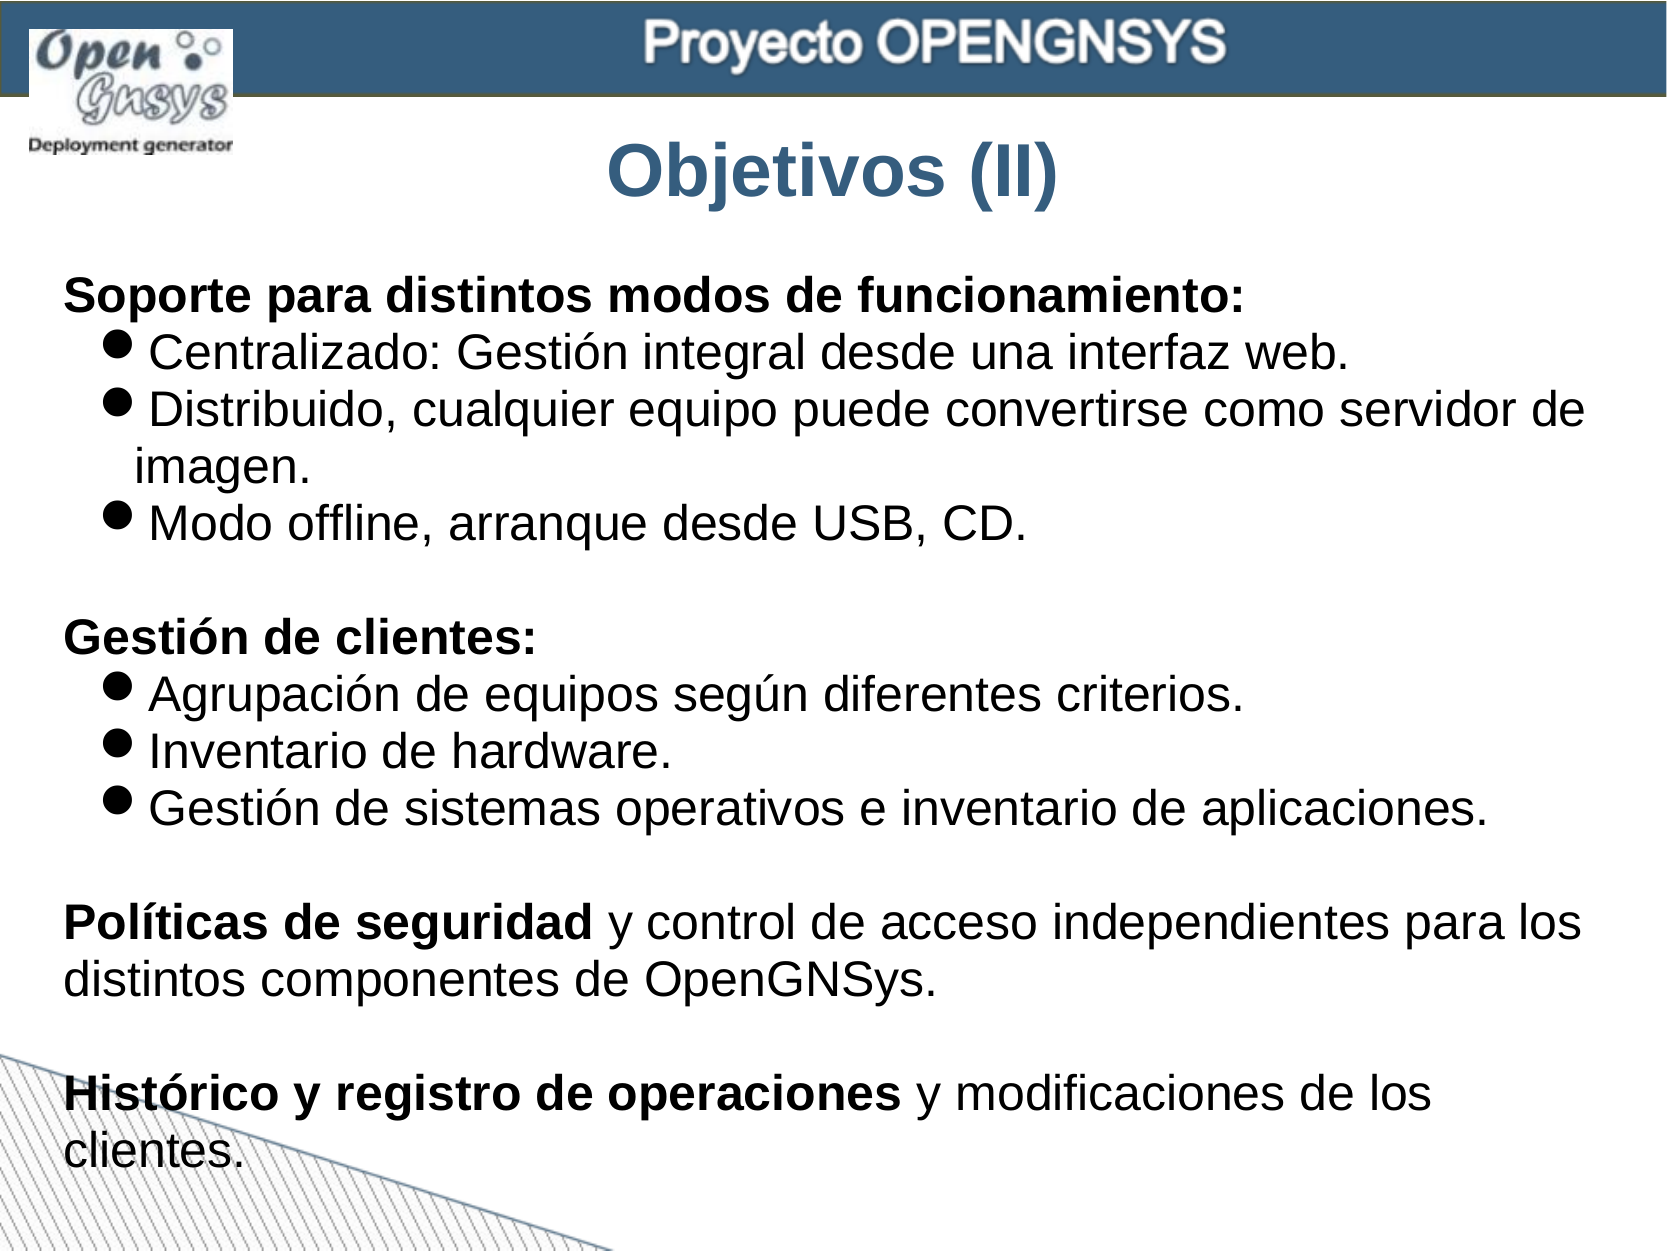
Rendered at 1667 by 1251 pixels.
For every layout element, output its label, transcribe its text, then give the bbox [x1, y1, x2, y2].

picture [0, 0, 1667, 1251]
text_box Soporte para distintos modos de funcionamiento: Centralizado: Gestión integral desde una interfaz web. Distribuido, cualquier equipo puede convertirse como servidor de imagen. Modo offline, arranque desde USB, CD. Gestión de clientes: Agrupación de equipos según diferentes criterios. Inventario de hardware. Gestión de sistemas operativos e inventario de aplicaciones. Políticas de seguridad y control de acceso independientes para los distintos componentes de OpenGNSys. Histórico y registro de operaciones y modificaciones de los clientes. [63, 267, 1595, 1180]
text_box Objetivos (II) [7, 128, 1660, 215]
